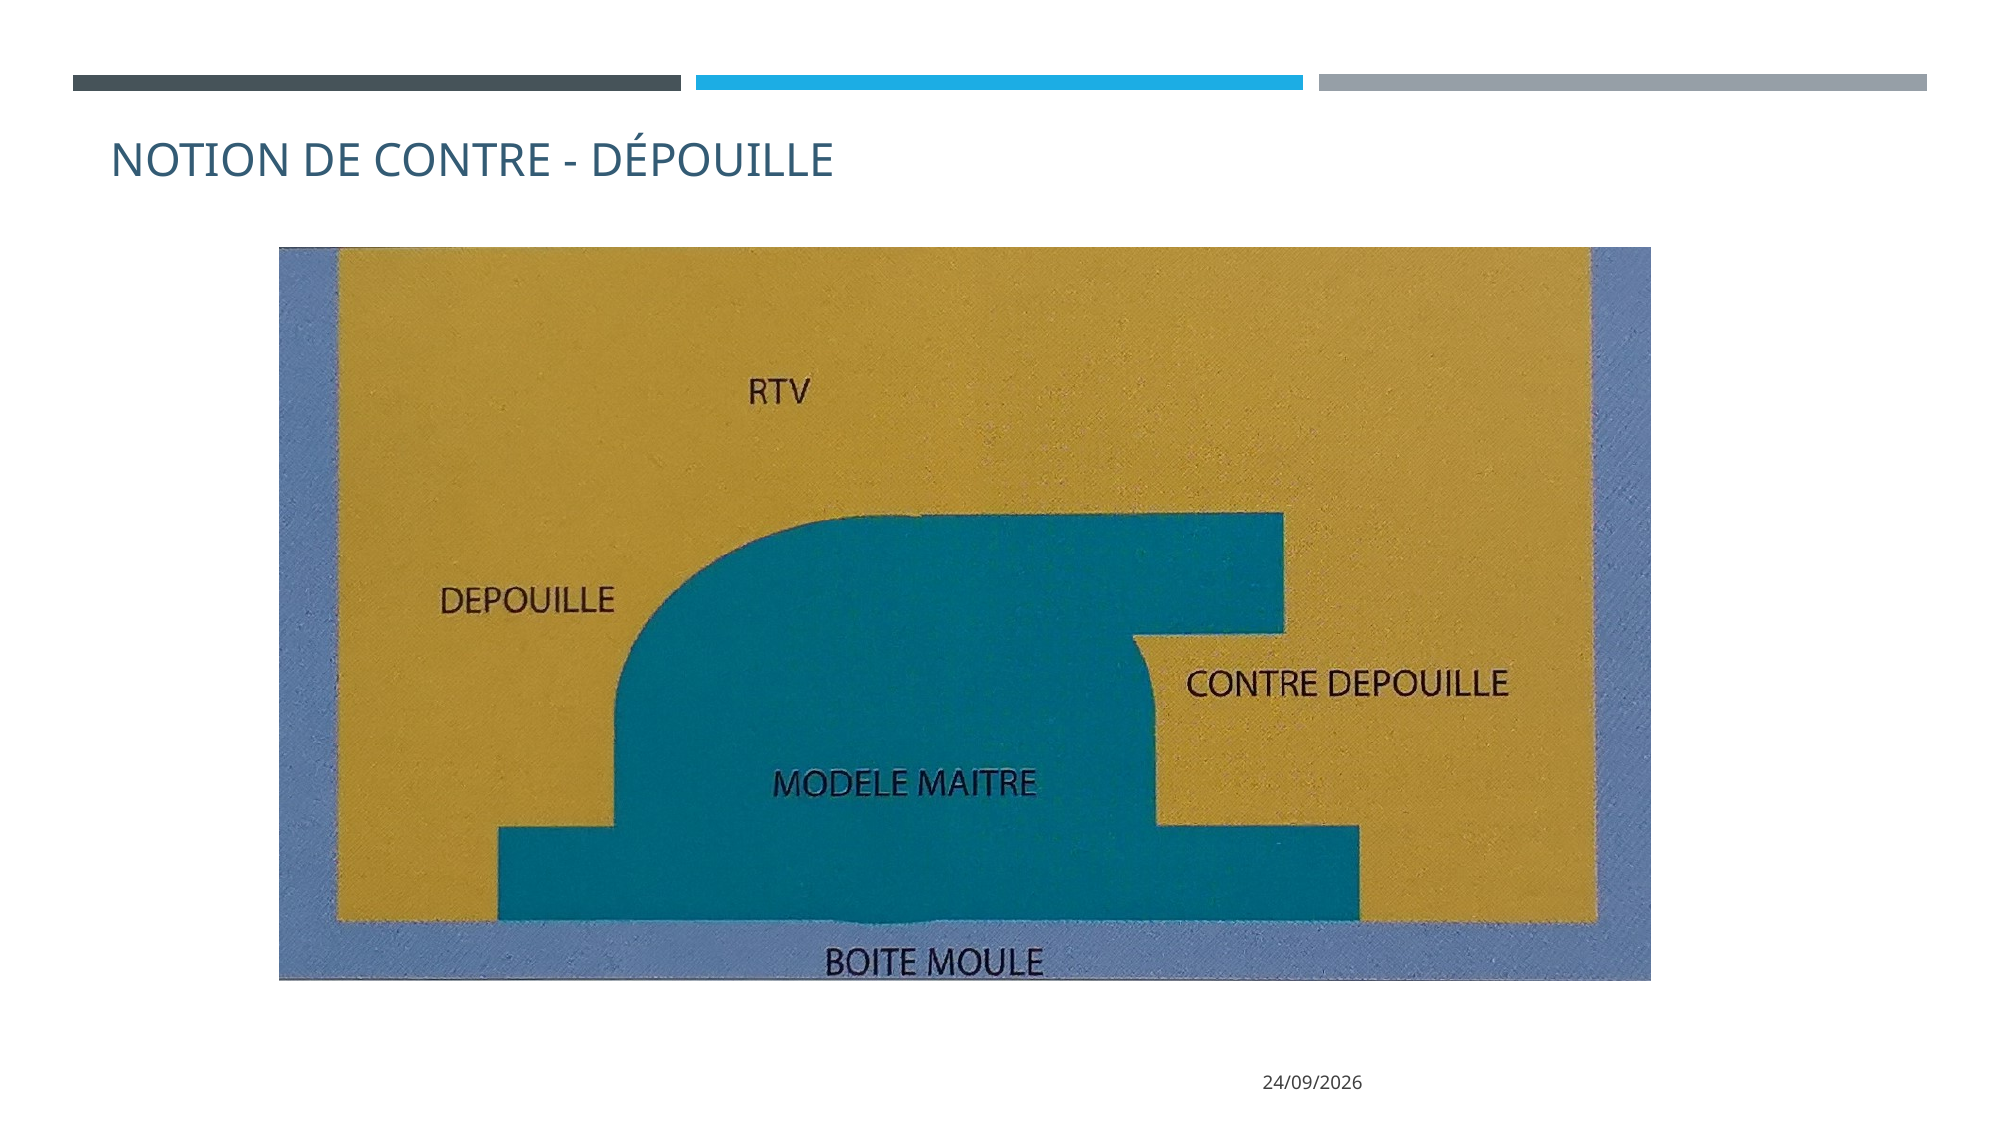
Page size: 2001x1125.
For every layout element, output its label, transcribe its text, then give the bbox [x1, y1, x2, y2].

picture [279, 247, 1651, 981]
title Notion de Contre - dépouille [95, 116, 1905, 193]
text_box 22/10/2021 [1247, 1053, 1715, 1114]
